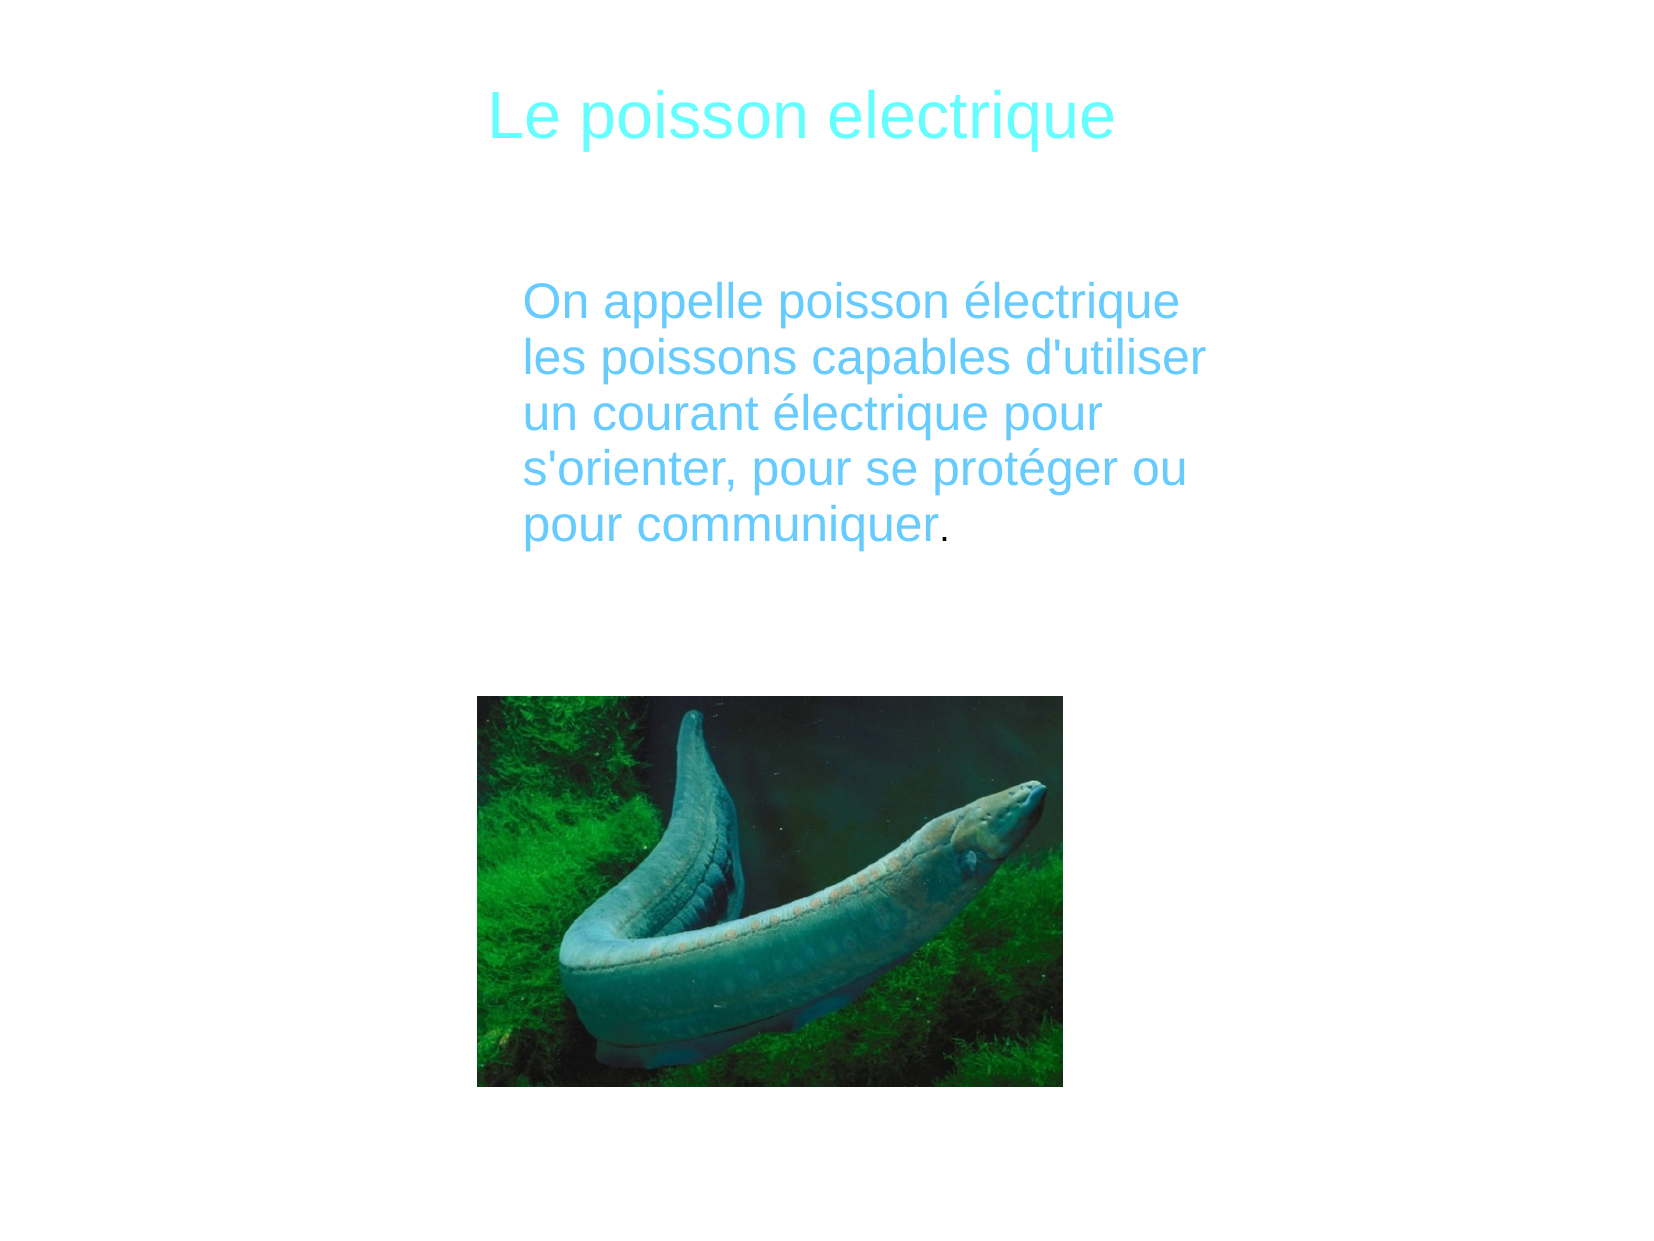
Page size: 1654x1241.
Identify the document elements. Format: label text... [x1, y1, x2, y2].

text_box On appelle poisson électrique les poissons capables d'utiliser un courant électrique pour s'orienter, pour se protéger ou pour communiquer. [507, 266, 1237, 560]
picture [477, 696, 1063, 1087]
text_box Le poisson electrique [472, 70, 1276, 161]
